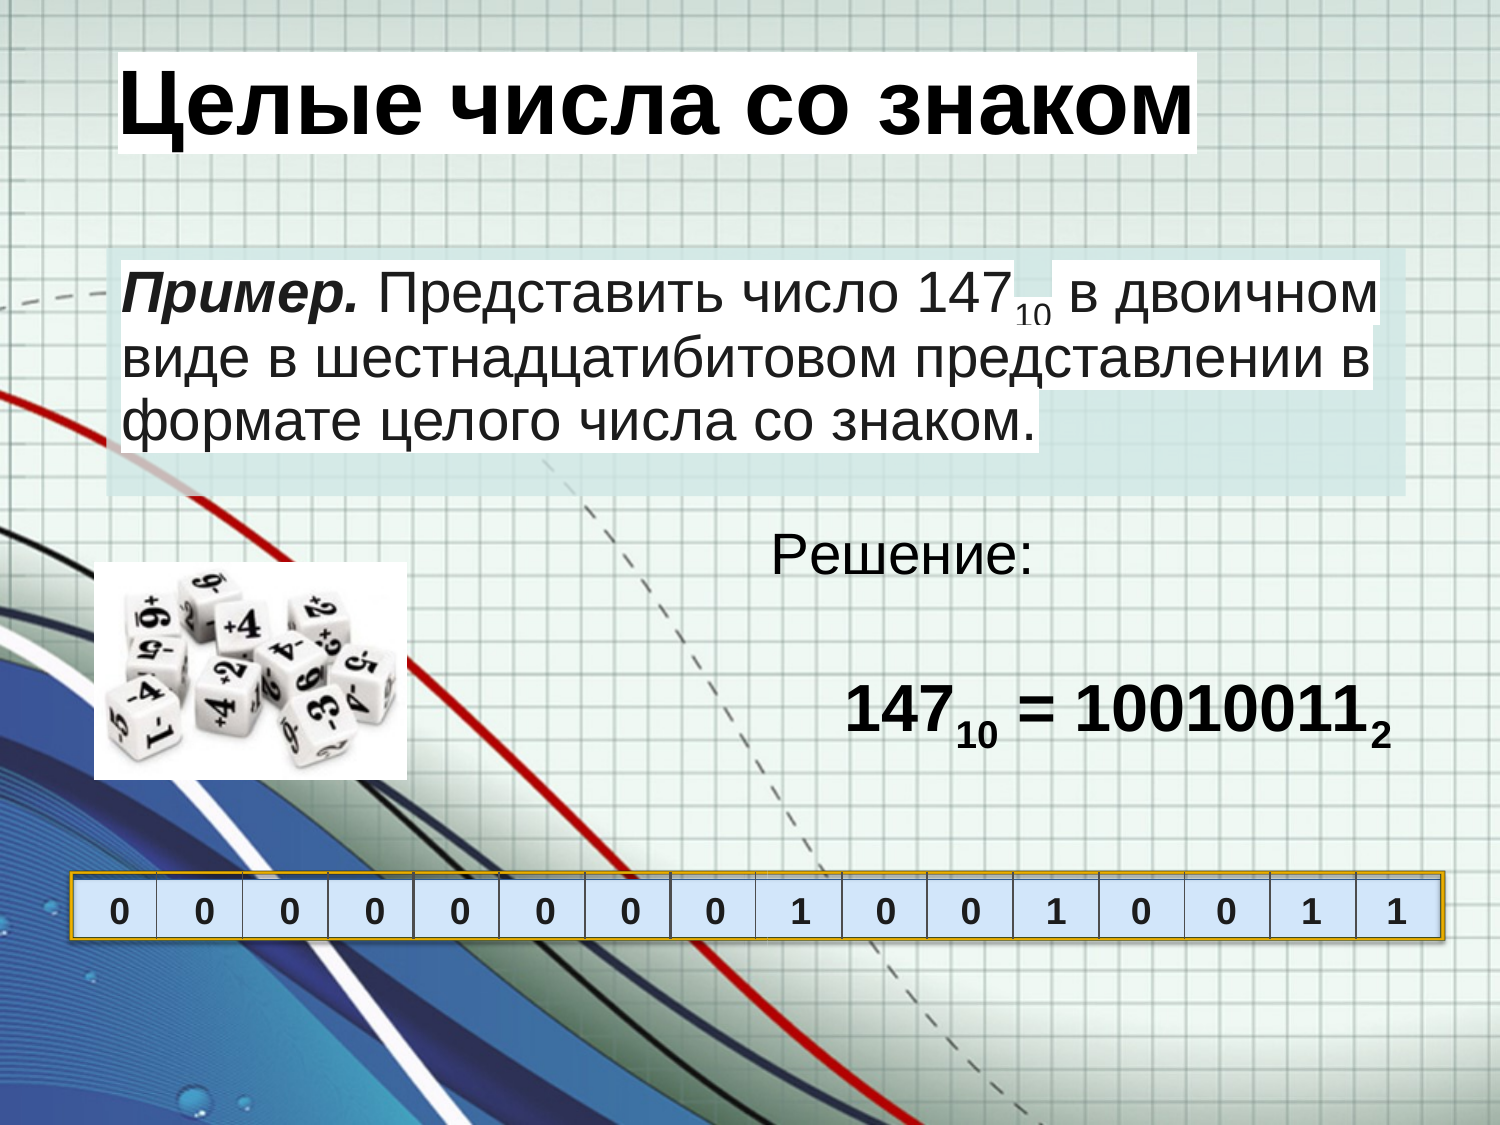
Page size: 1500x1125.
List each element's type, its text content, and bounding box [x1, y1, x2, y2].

text_box Решение: 14710 = 100100112 [755, 517, 1418, 845]
list Пример. Представить число 14710 в двоичном виде в шестнадцатибитовом представлении в формате целого числа со знаком. [106, 248, 1406, 497]
text_box 0 0 0 0 0 0 0 0 1 0 0 1 0 0 1 1 [94, 879, 1427, 941]
picture [0, 0, 1500, 1125]
title Целые числа со знаком [103, 32, 1397, 178]
